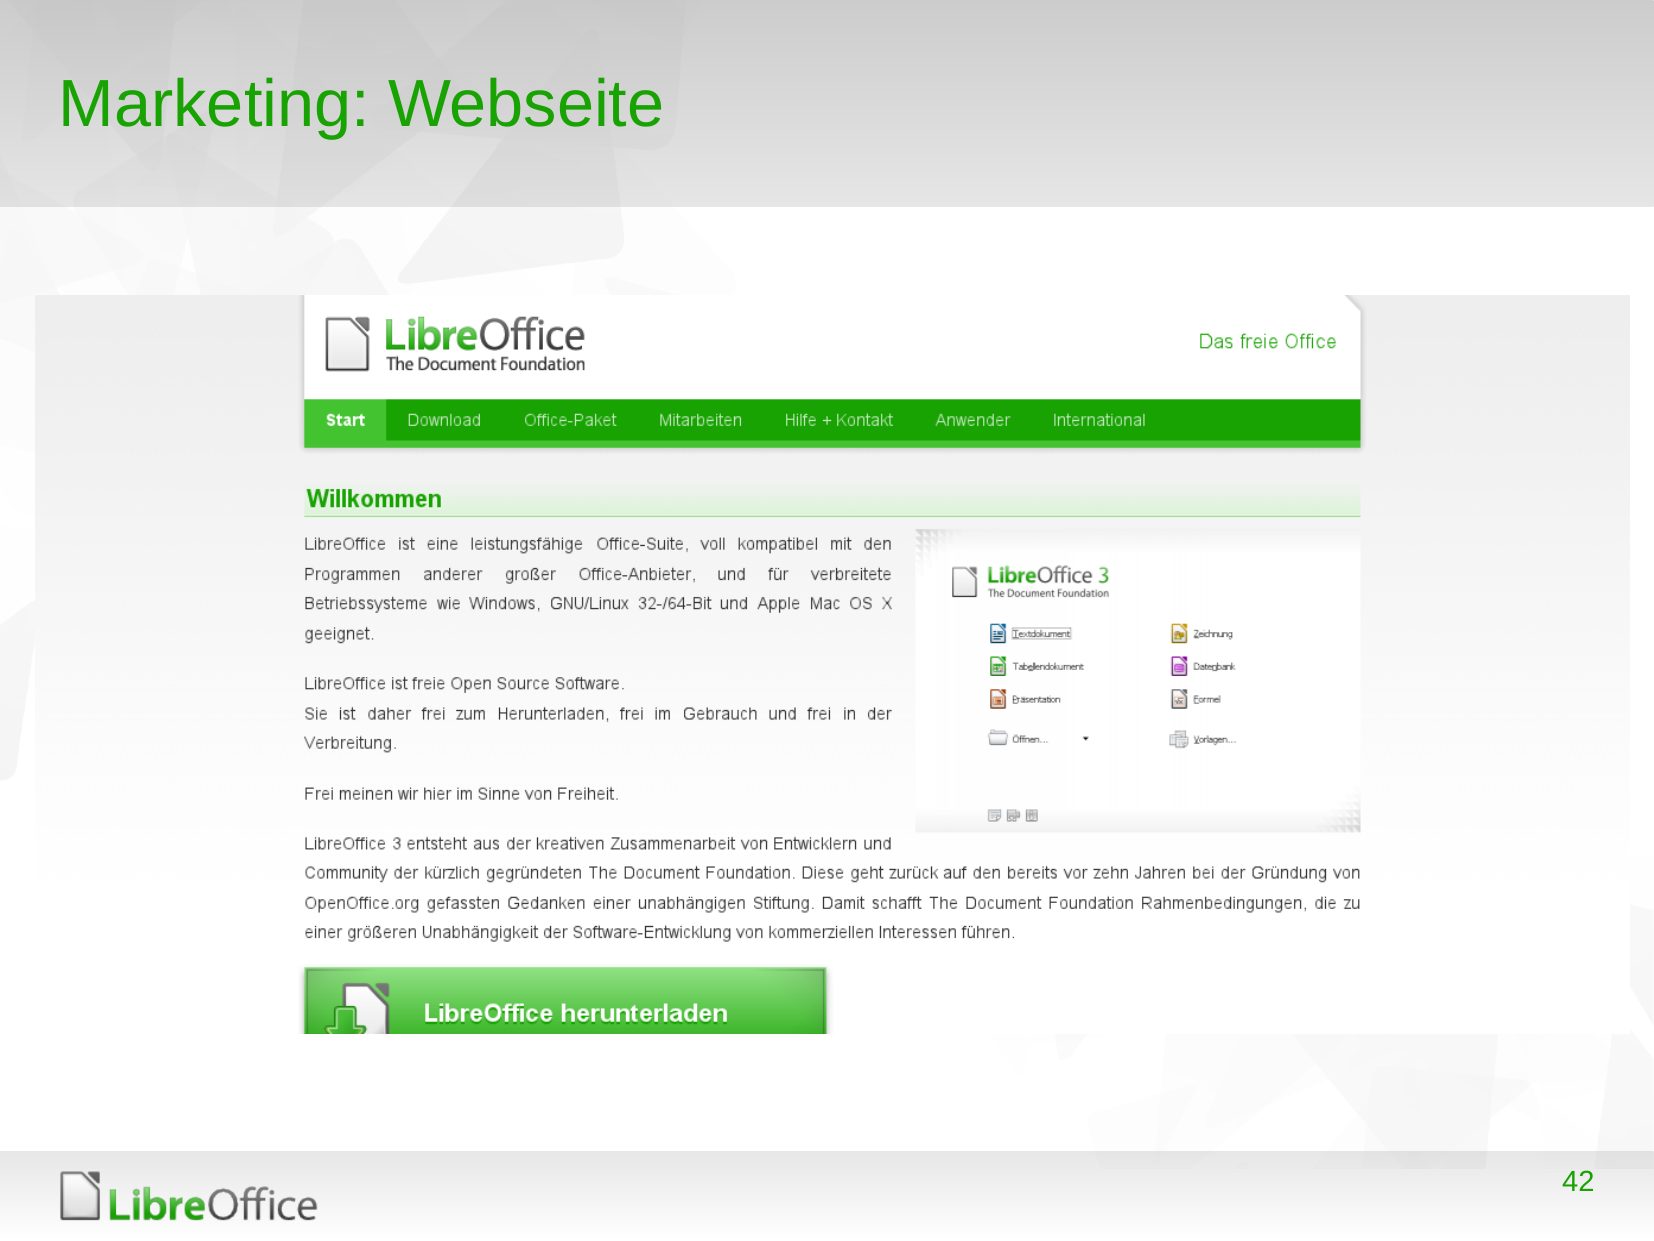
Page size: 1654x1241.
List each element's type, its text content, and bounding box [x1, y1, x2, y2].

title Marketing: Webseite [59, 29, 1595, 178]
picture [41, 1152, 337, 1240]
picture [0, 0, 1654, 1169]
